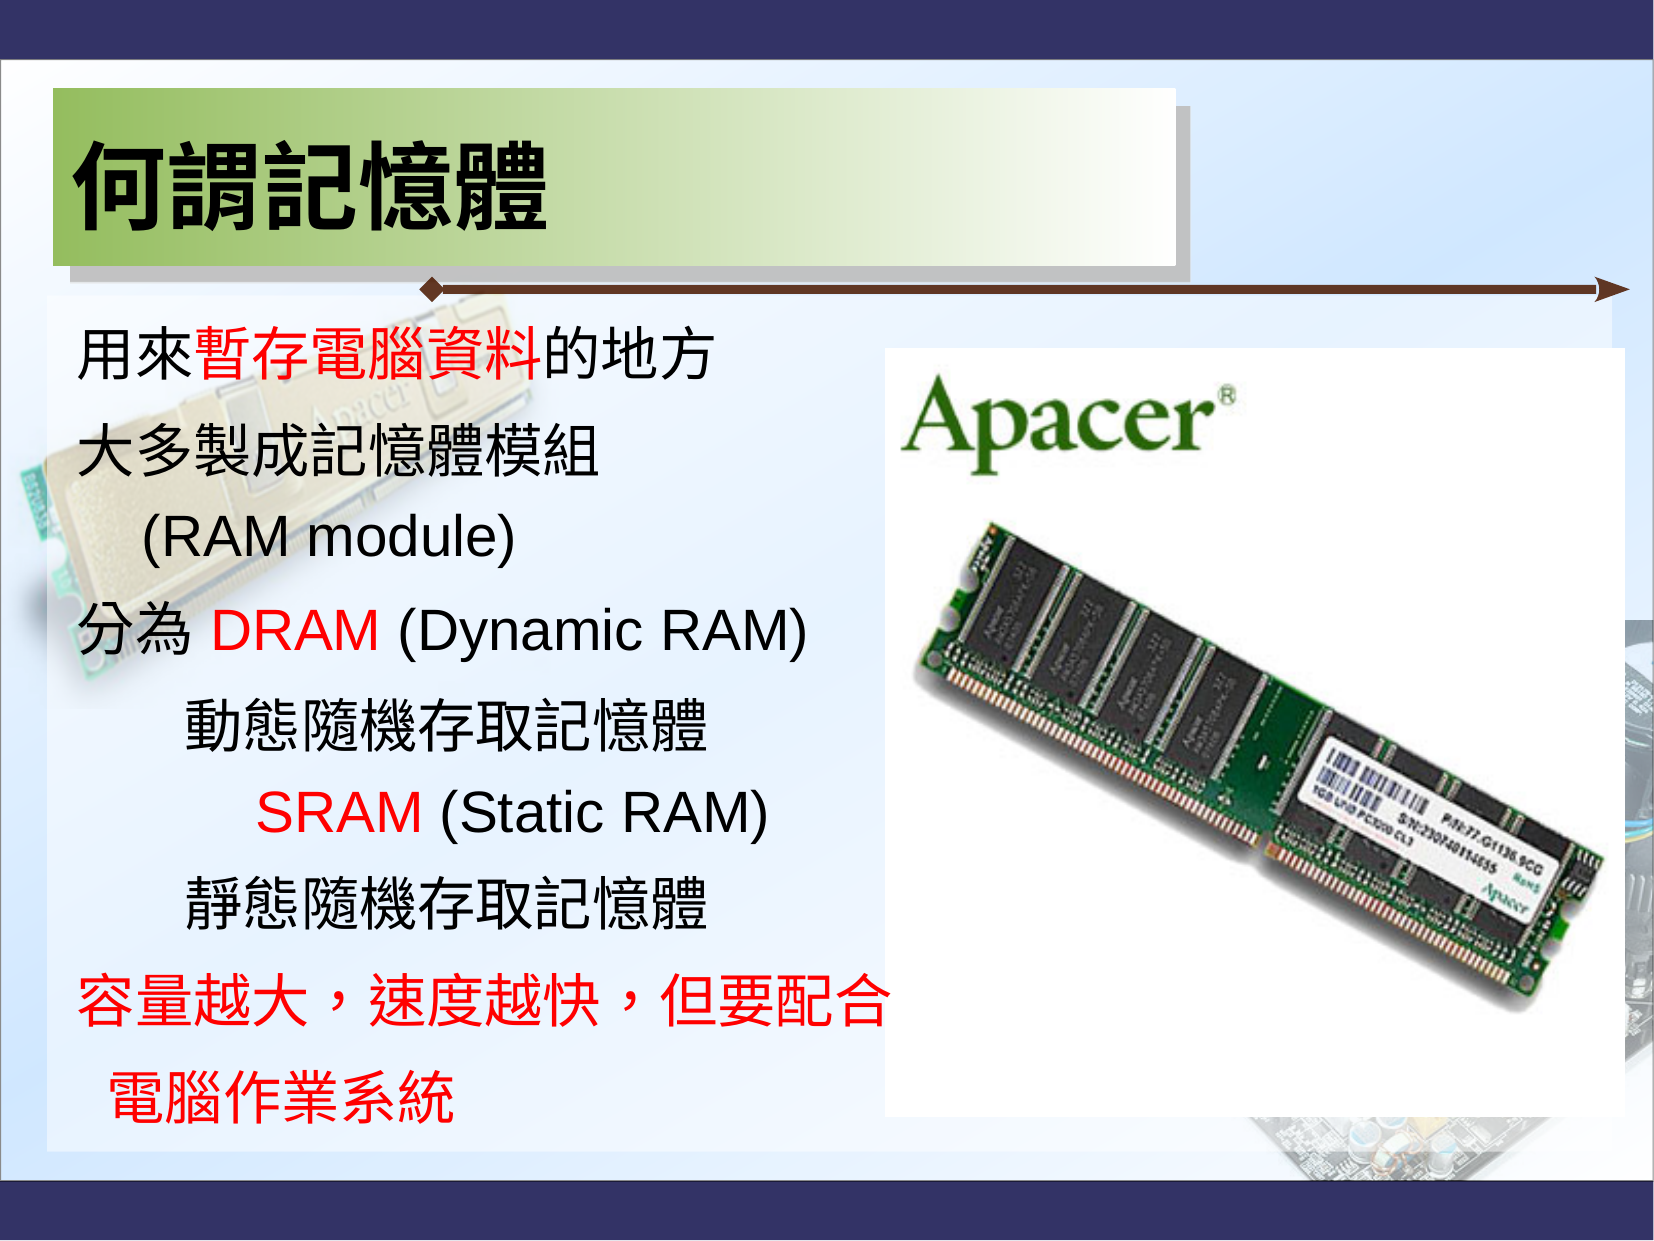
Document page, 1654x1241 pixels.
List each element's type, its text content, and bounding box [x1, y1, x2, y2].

list 用來暫存電腦資料的地方 大多製成記憶體模組 (RAM module) 分為DRAM (Dynamic RAM) 動態隨機存取記憶體 SRAM (Static RAM) 靜態隨機存取記憶體 容量越大，速度越快，但要配合 電腦作業系統 [59, 321, 1063, 1151]
picture [1063, 348, 1625, 1117]
title 何謂記憶體 [70, 76, 1654, 284]
